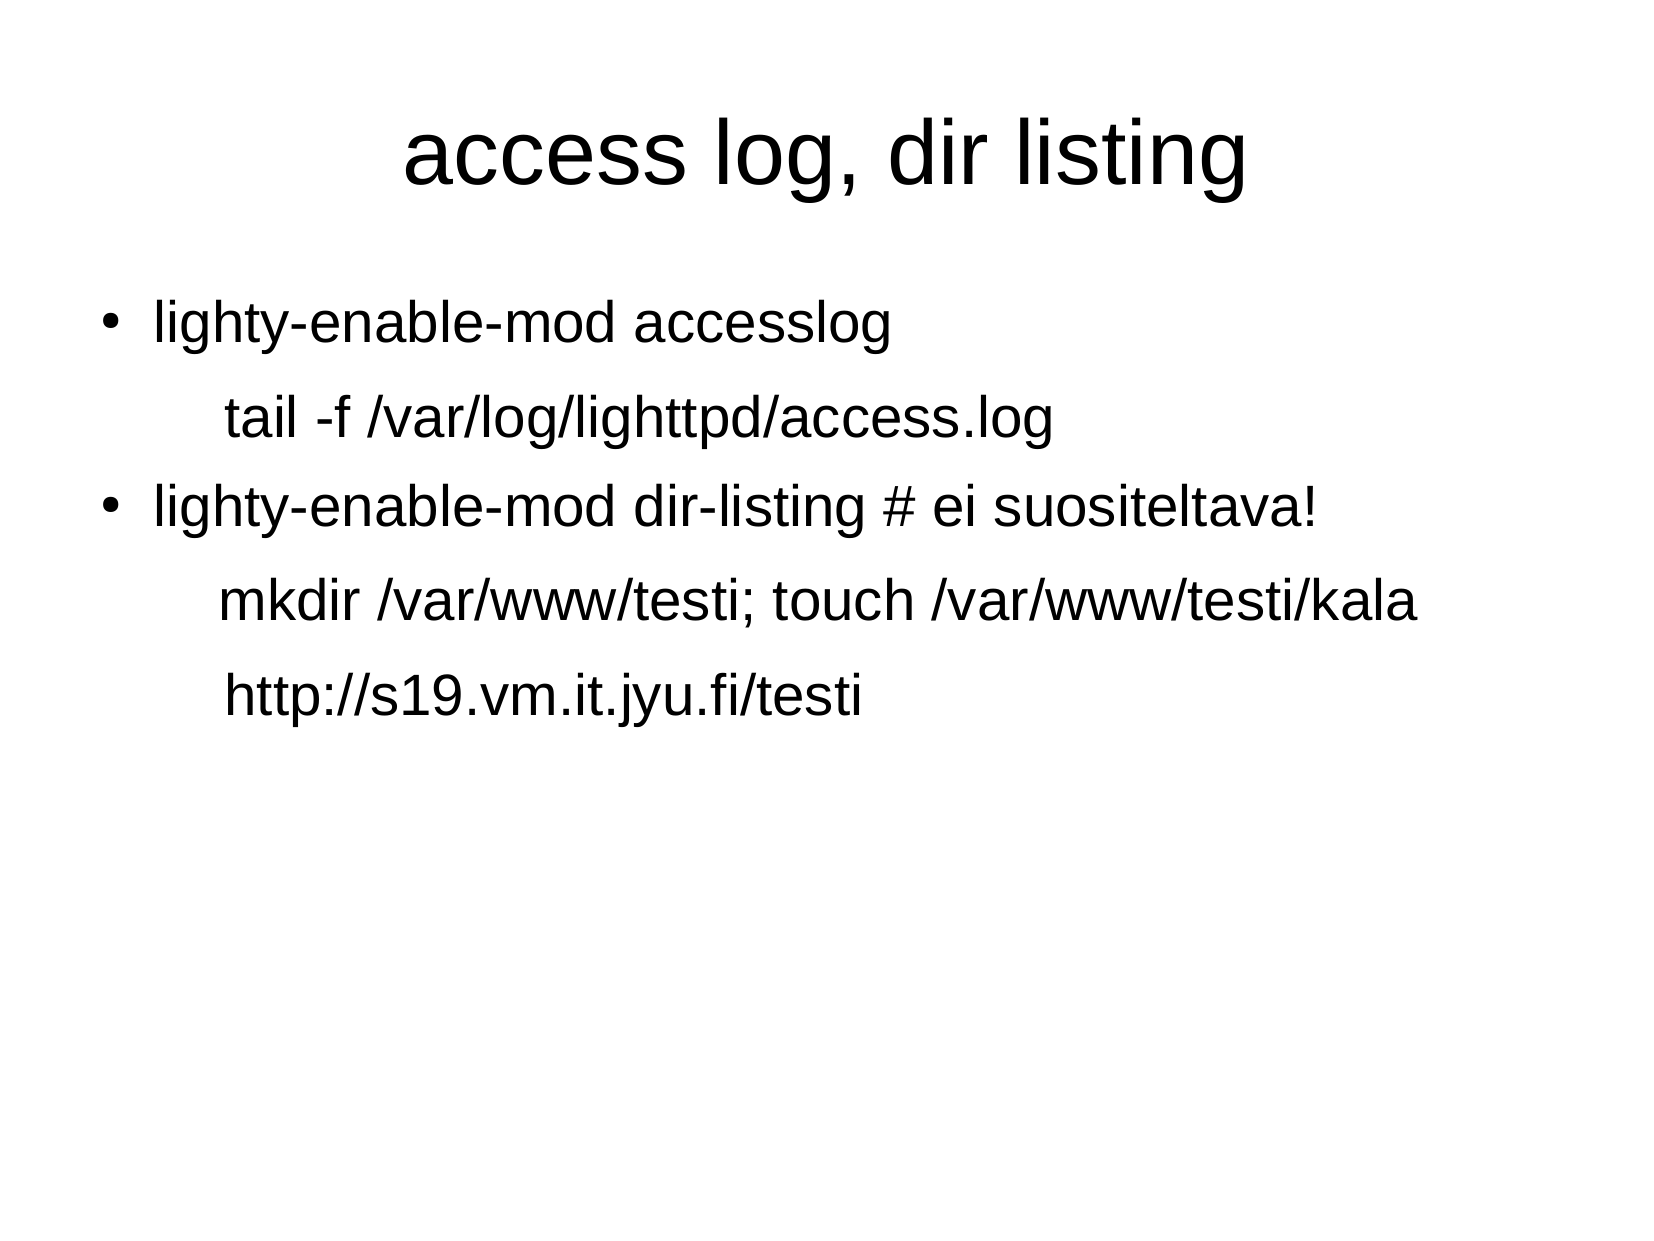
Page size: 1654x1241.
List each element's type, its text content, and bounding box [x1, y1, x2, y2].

list lighty-enable-mod accesslog tail -f /var/log/lighttpd/access.log lighty-enable-mod dir-listing # ei suositeltava! mkdir /var/www/testi; touch /var/www/testi/kala http://s19.vm.it.jyu.fi/testi [82, 290, 1571, 1010]
title access log, dir listing [82, 49, 1571, 257]
